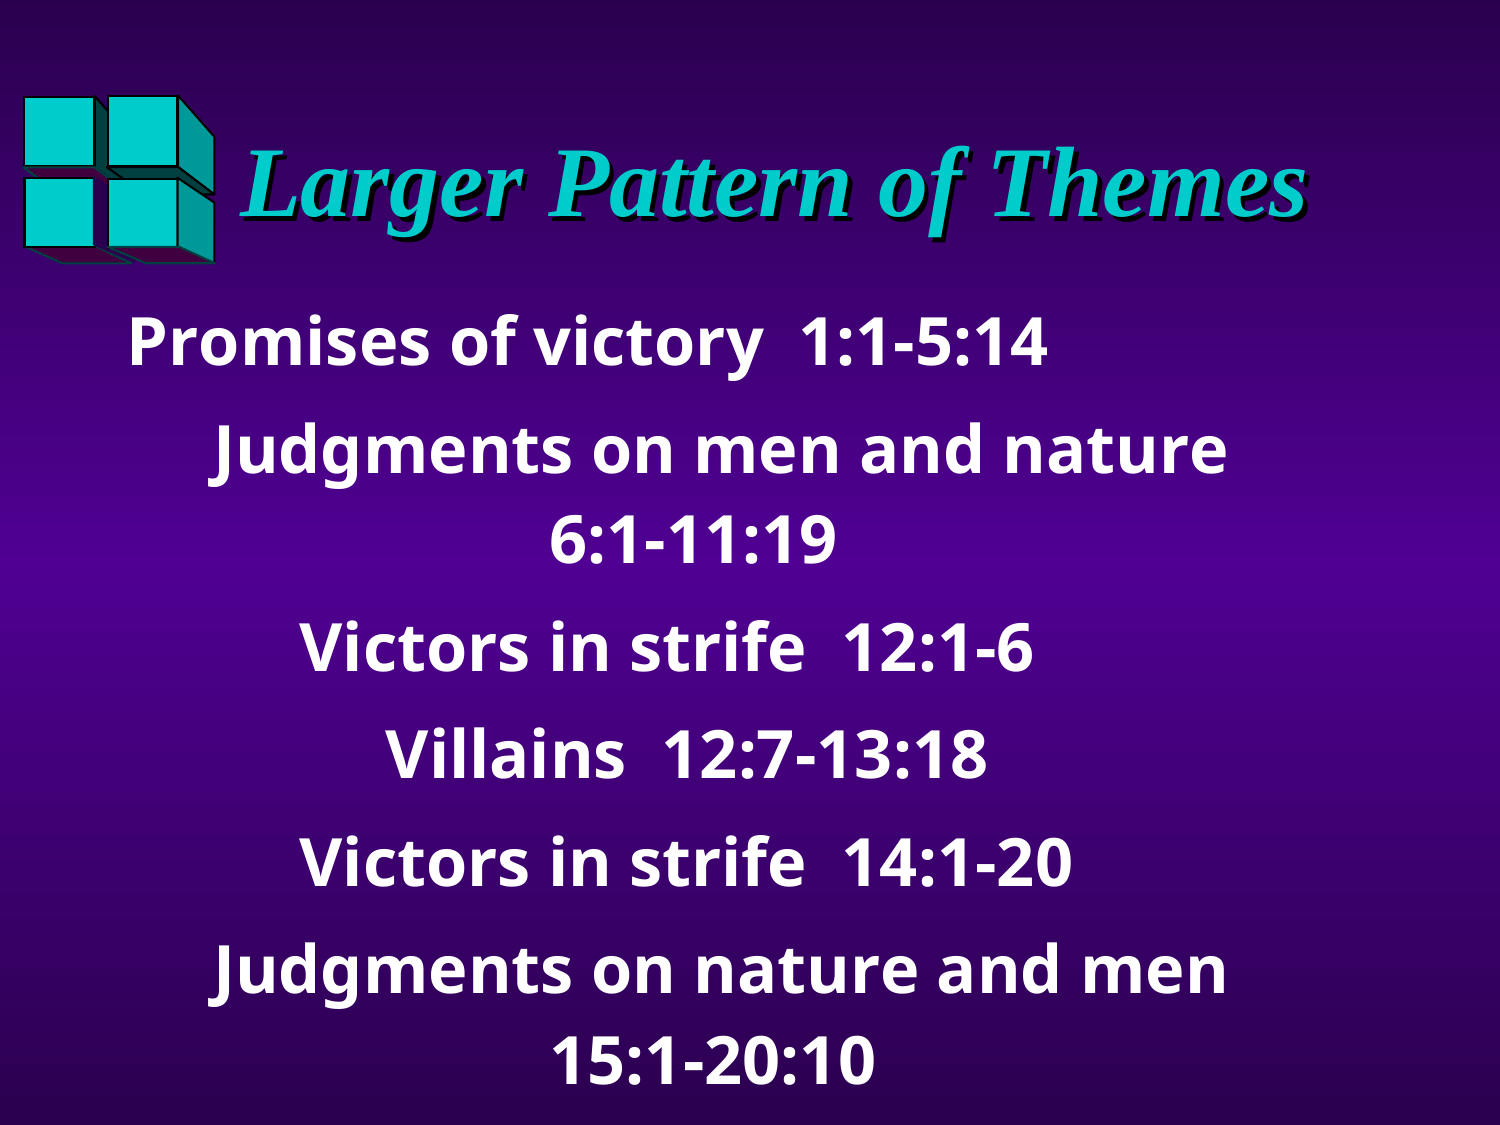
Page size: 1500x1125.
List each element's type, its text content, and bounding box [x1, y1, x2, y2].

list Promises of victory 1:1-5:14 Judgments on men and nature 6:1-11:19 Victors in strife 12:1-6 Villains 12:7-13:18 Victors in strife 14:1-20 Judgments on nature and men 15:1-20:10 Enjoying the victory 20:11-22:21 [112, 287, 1388, 1108]
title Larger Pattern of Themes [224, 78, 1388, 287]
